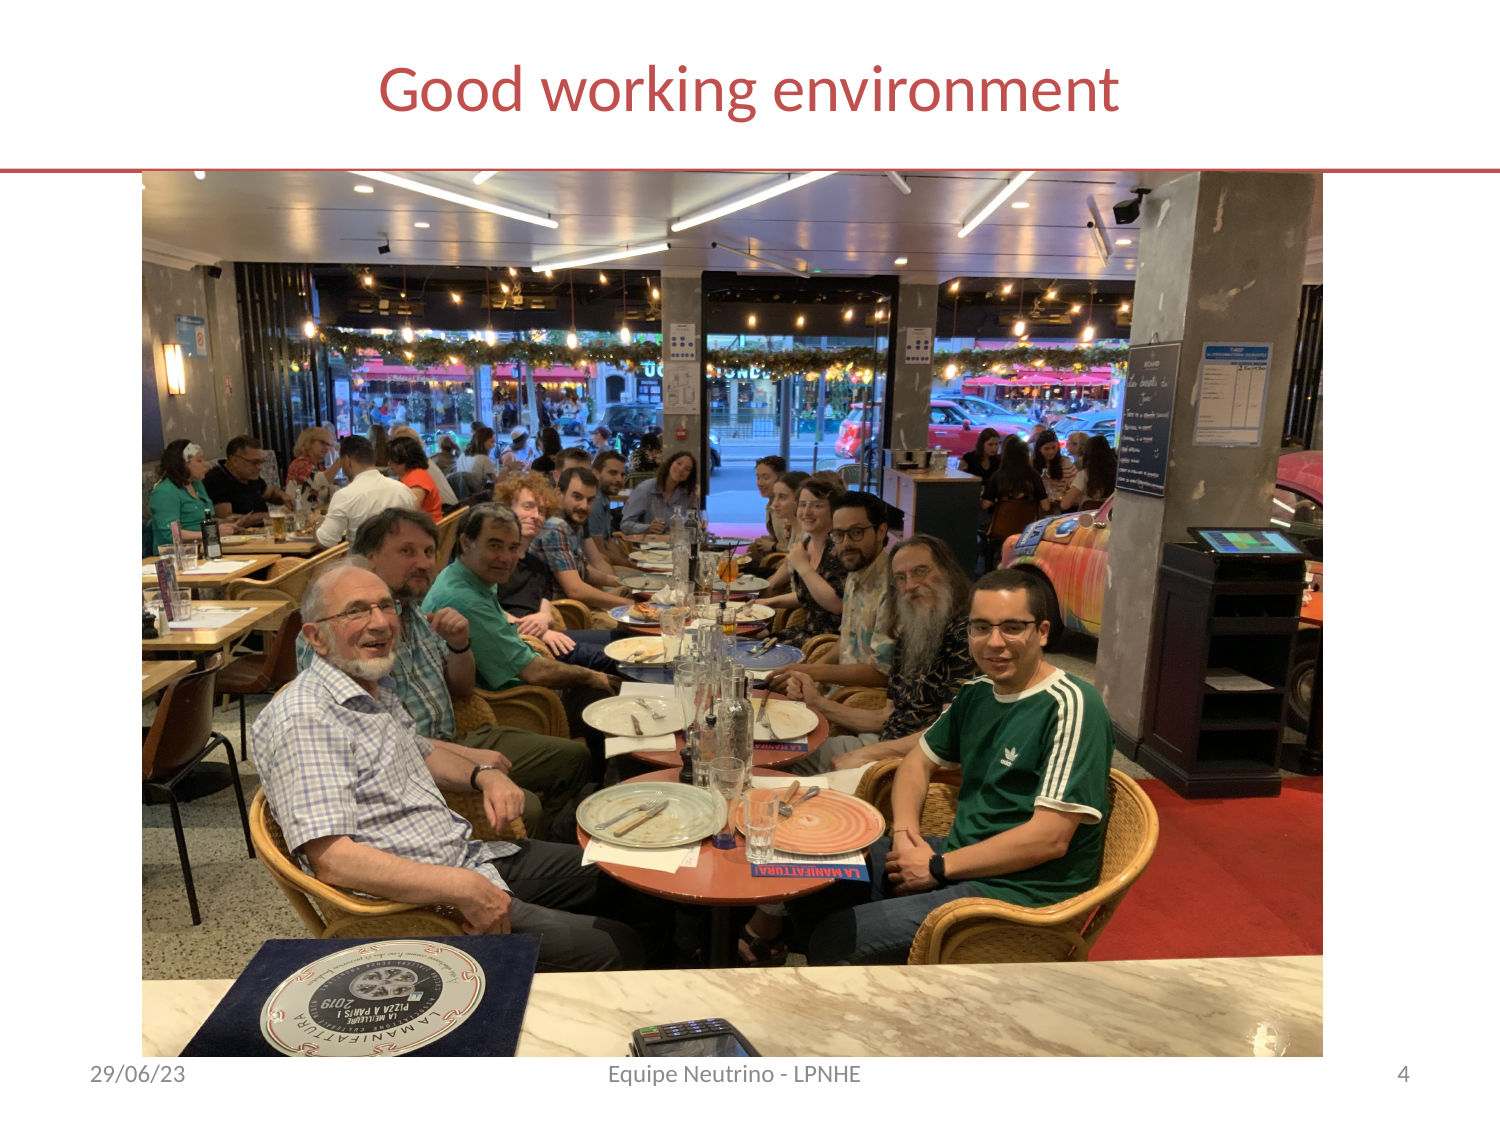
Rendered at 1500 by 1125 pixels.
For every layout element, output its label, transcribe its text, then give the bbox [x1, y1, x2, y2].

text_box Equipe Neutrino - LPNHE [464, 1057, 1005, 1103]
text_box <number> [1074, 1042, 1425, 1103]
text_box Good working environment [75, 29, 1425, 141]
text_box 29/06/23 [74, 1042, 425, 1103]
picture [142, 171, 1323, 1057]
